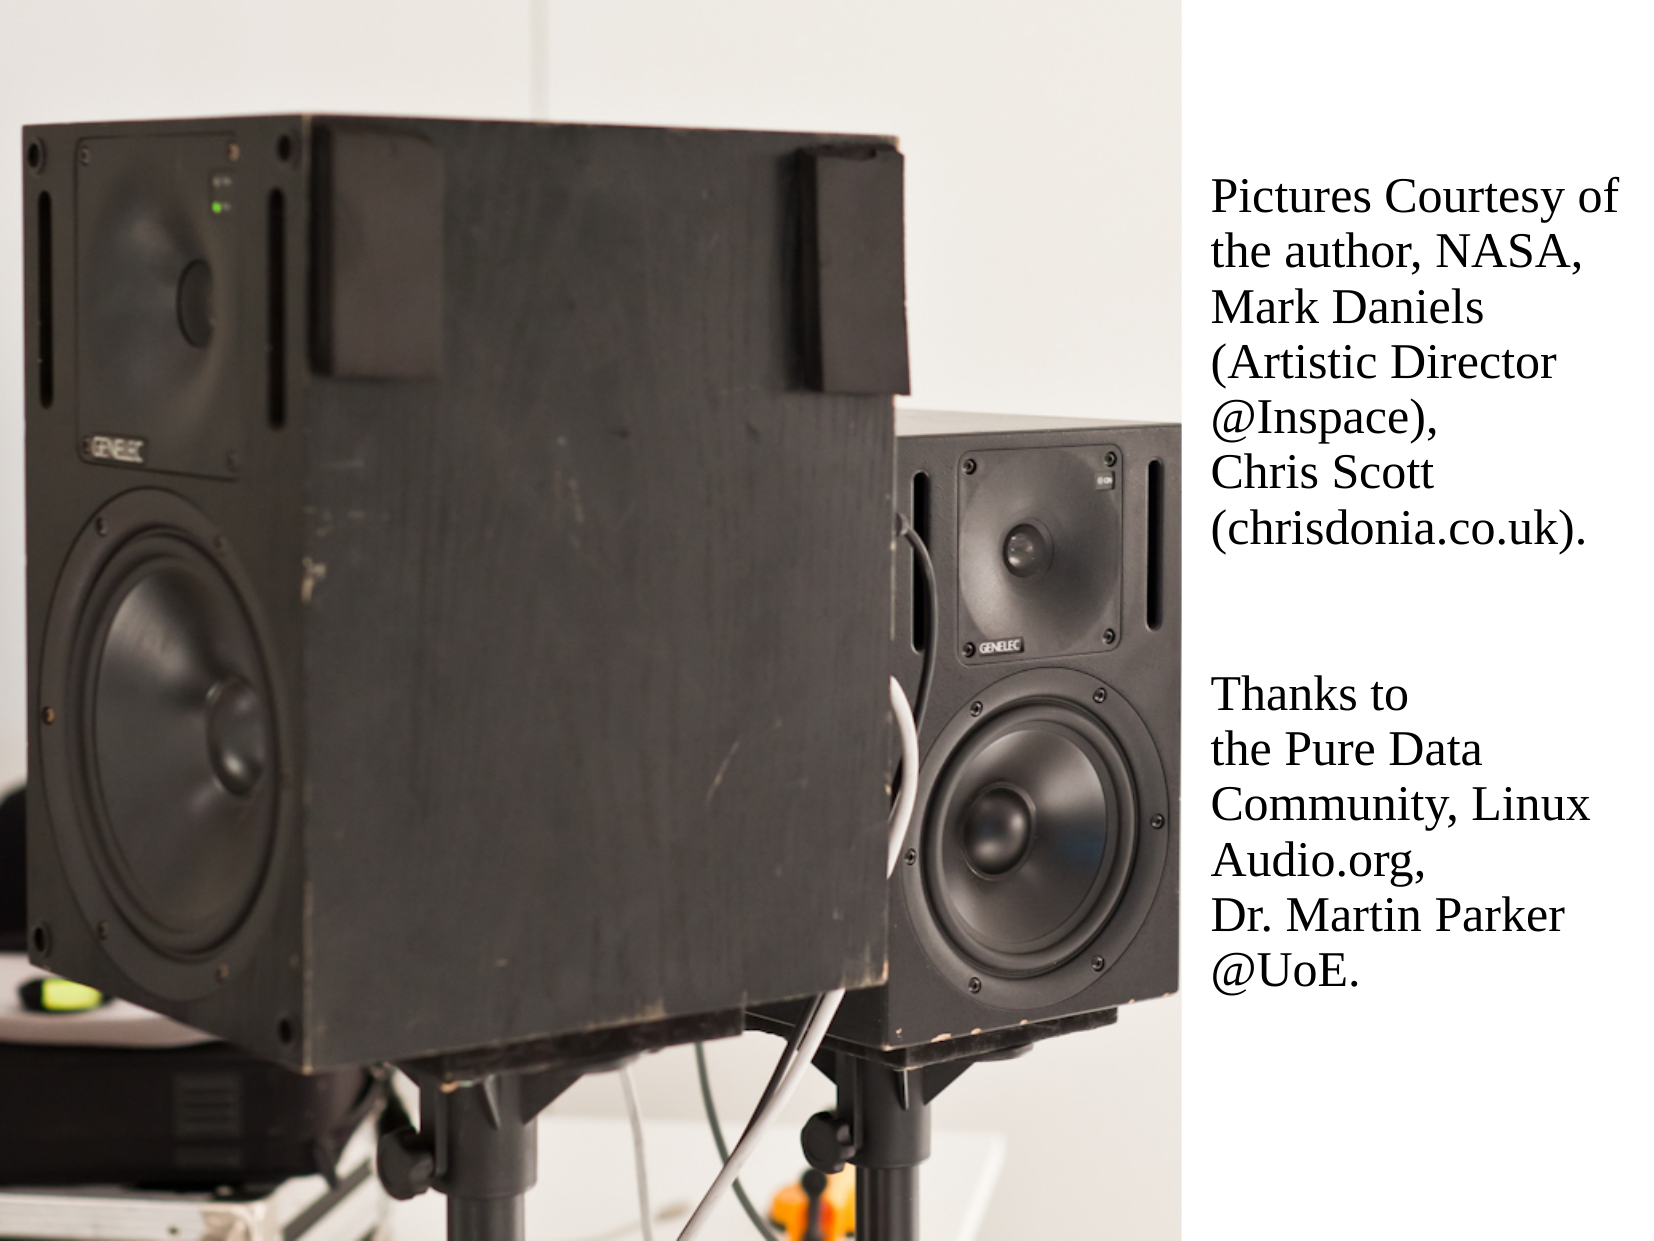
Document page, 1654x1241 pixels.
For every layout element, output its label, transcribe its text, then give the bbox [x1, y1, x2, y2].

picture [0, 0, 1182, 1241]
subtitle Pictures Courtesy of the author, NASA, Mark Daniels (Artistic Director @Inspace), Chris Scott (chrisdonia.co.uk). Thanks to the Pure Data Community, Linux Audio.org, Dr. Martin Parker @UoE. [1210, 129, 1654, 1036]
